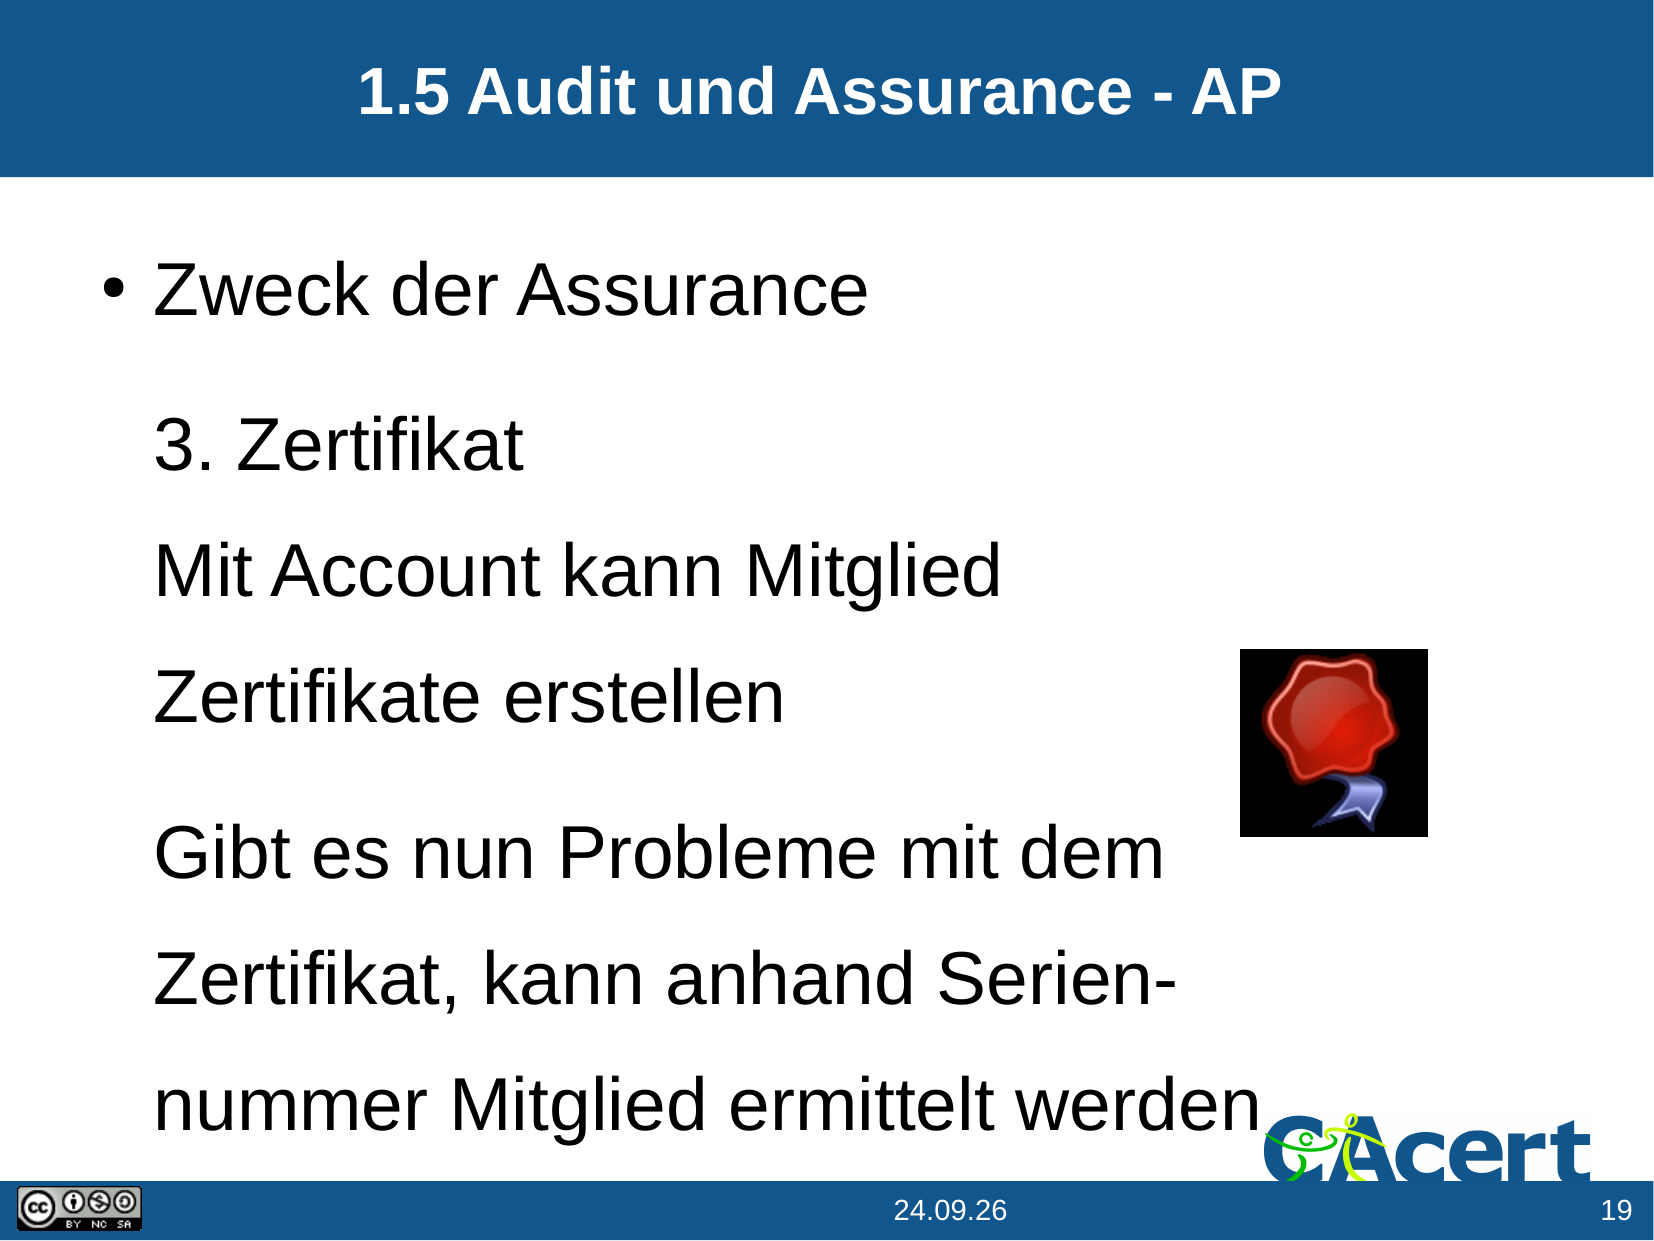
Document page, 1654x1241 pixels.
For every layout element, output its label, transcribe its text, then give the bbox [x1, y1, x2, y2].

list Zweck der Assurance 3. Zertifikat Mit Account kann Mitglied Zertifikate erstellen Gibt es nun Probleme mit dem Zertifikat, kann anhand Serien- nummer Mitglied ermittelt werden [82, 205, 1625, 1105]
picture [1263, 1112, 1591, 1181]
picture [17, 1186, 142, 1231]
title 1.5 Audit und Assurance - AP [76, 17, 1565, 166]
picture [1240, 649, 1428, 838]
